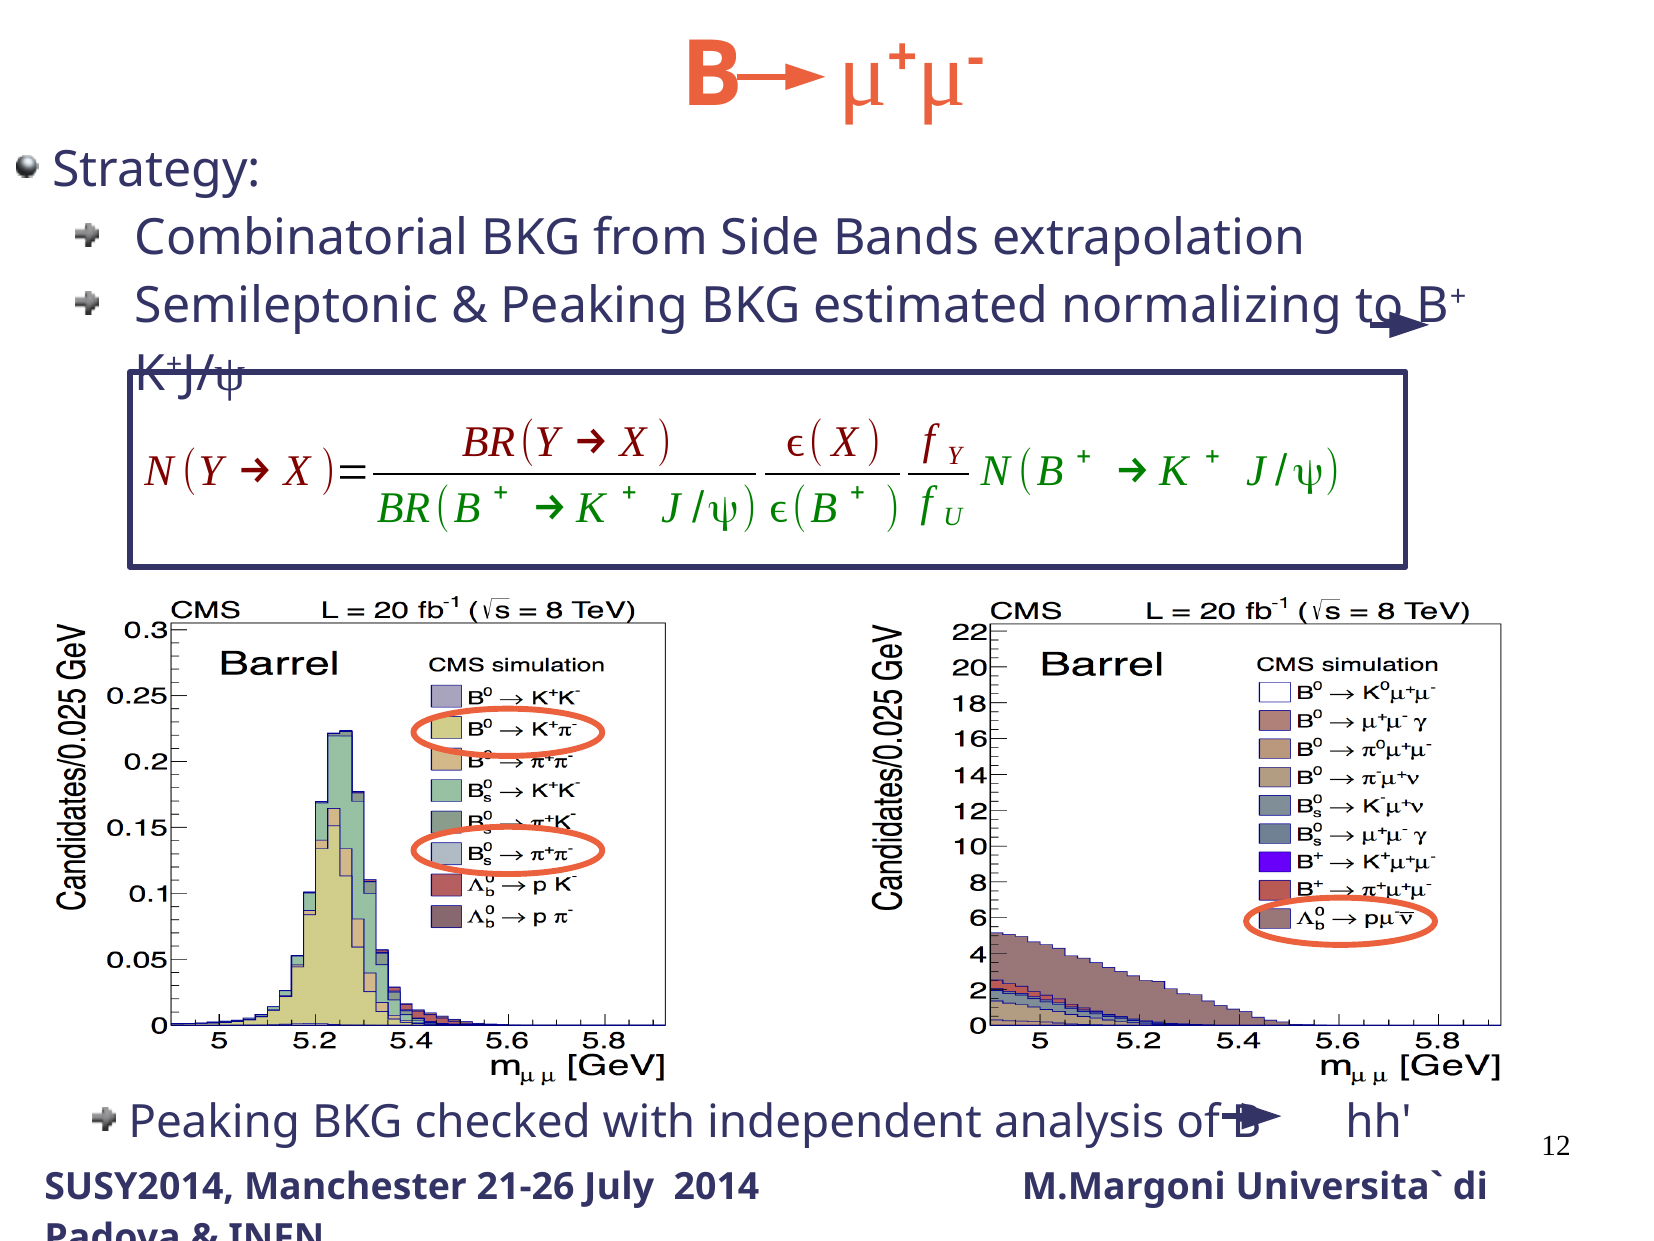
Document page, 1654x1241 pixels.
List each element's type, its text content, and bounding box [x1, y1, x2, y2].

text_box Strategy: Combinatorial BKG from Side Bands extrapolation Semileptonic & Peaking BKG estimated normalizing to B+ K+J/ψ [2, 125, 1642, 1145]
chart [133, 415, 1350, 535]
picture [47, 572, 733, 1087]
text_box Peaking BKG checked with independent analysis of B hh' [78, 1080, 1471, 1167]
text_box SUSY2014, Manchester 21-26 July 2014 M.Margoni Universita` di Padova & INFN [29, 1151, 1625, 1225]
title B μ+μ- [100, 0, 1589, 125]
picture [862, 573, 1571, 1087]
